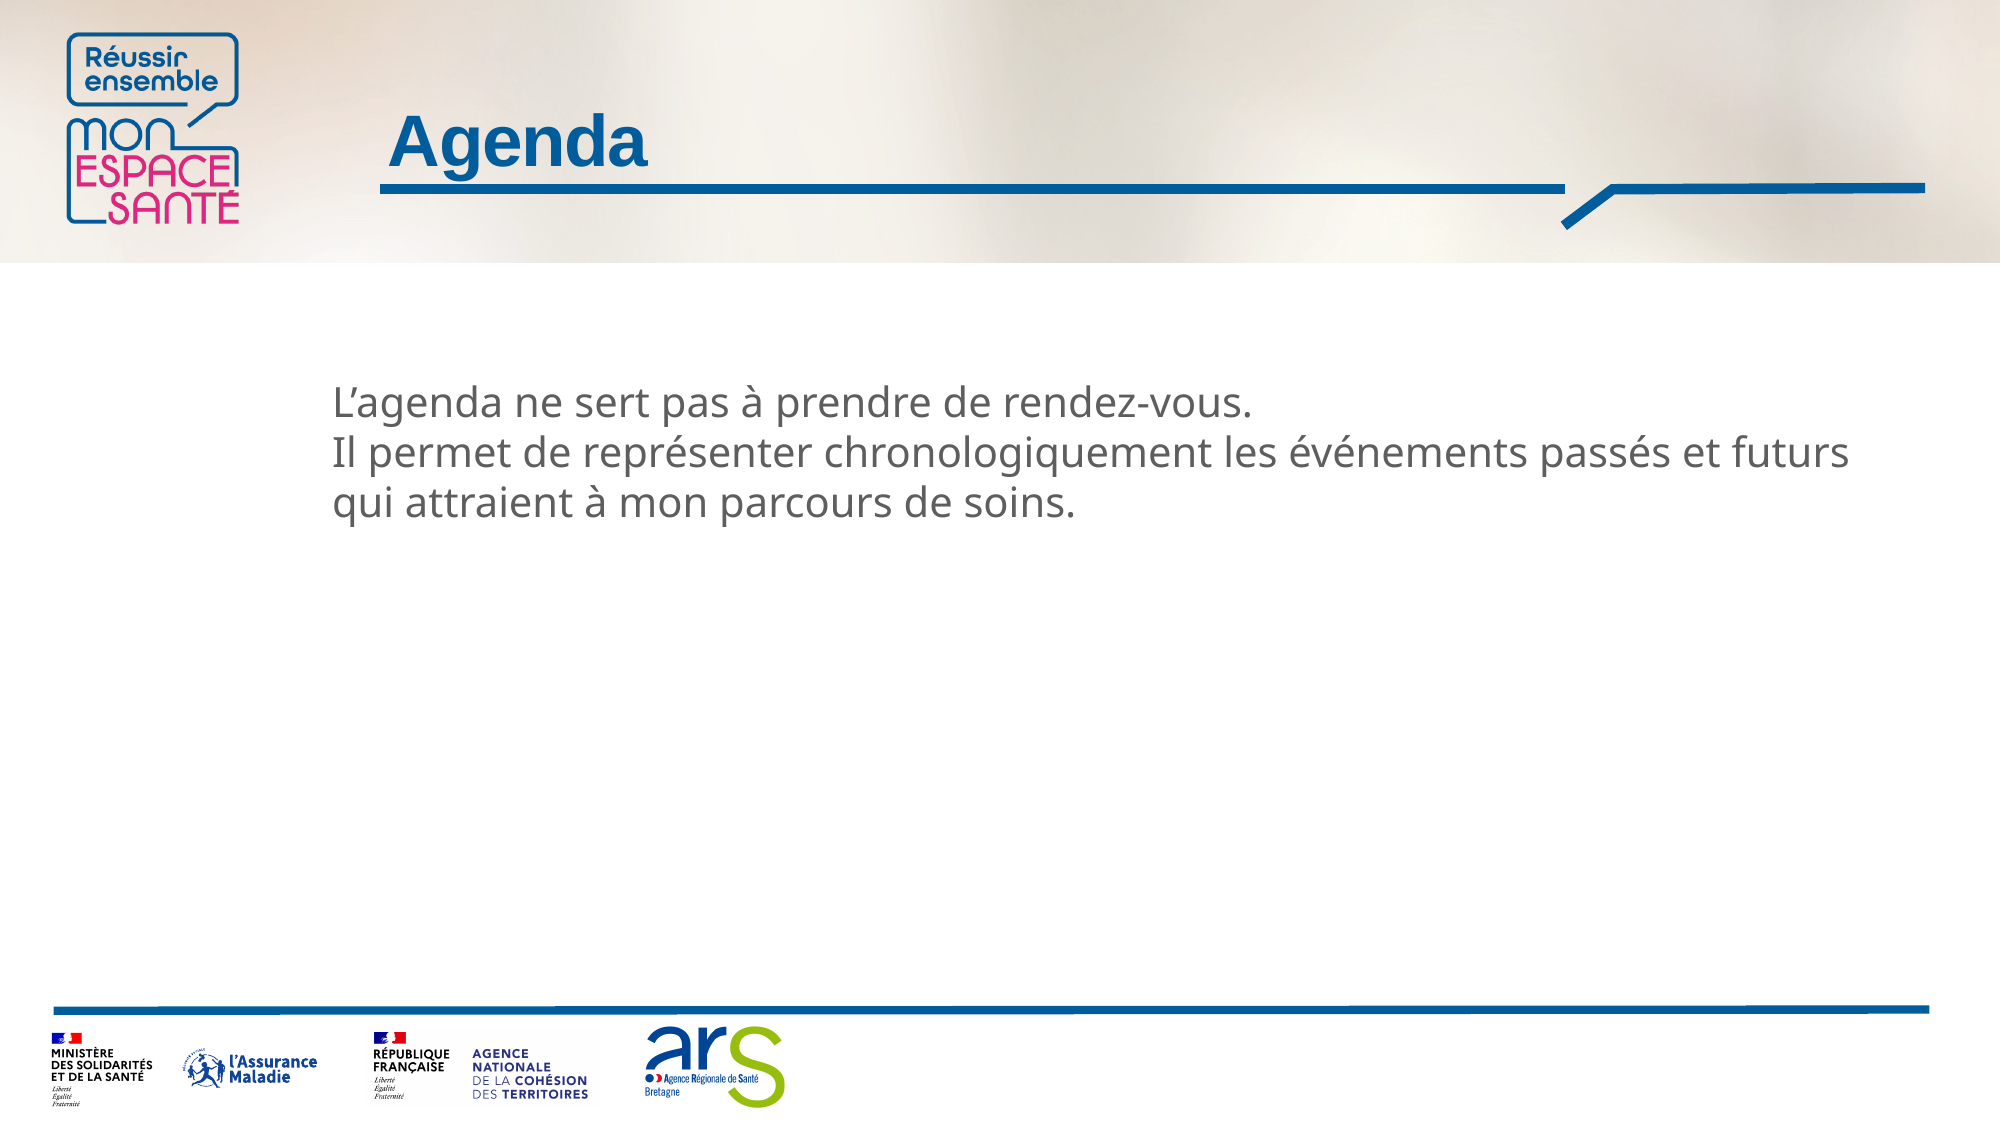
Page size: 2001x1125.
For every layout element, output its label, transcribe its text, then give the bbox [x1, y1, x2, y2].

picture [645, 1026, 785, 1108]
picture [364, 1028, 600, 1108]
picture [41, 1022, 163, 1117]
title Agenda [379, 2, 1526, 189]
picture [0, 0, 2000, 263]
text_box L’agenda ne sert pas à prendre de rendez-vous. Il permet de représenter chronologiquement les événements passés et futurs qui attraient à mon parcours de soins. [317, 318, 1932, 534]
